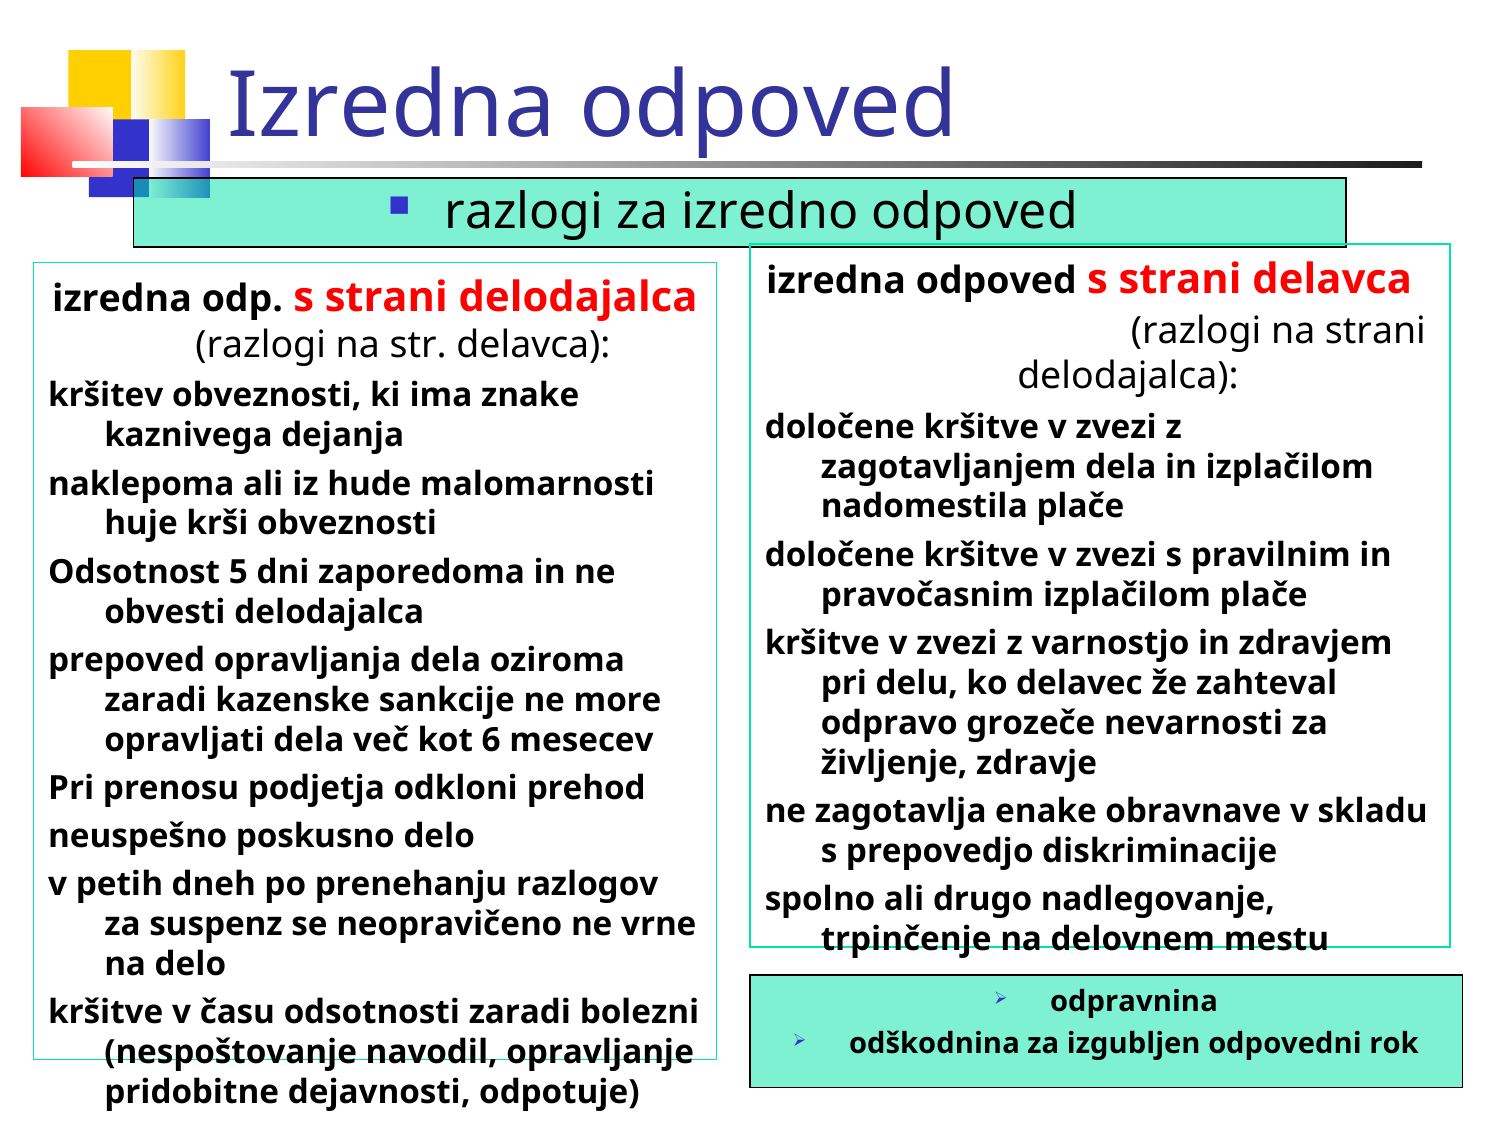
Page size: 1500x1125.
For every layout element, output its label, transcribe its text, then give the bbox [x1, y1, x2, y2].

text_box izredna odpoved s strani delavca (razlogi na strani delodajalca): določene kršitve v zvezi z zagotavljanjem dela in izplačilom nadomestila plače določene kršitve v zvezi s pravilnim in pravočasnim izplačilom plače kršitve v zvezi z varnostjo in zdravjem pri delu, ko delavec že zahteval odpravo grozeče nevarnosti za življenje, zdravje ne zagotavlja enake obravnave v skladu s prepovedjo diskriminacije spolno ali drugo nadlegovanje, trpinčenje na delovnem mestu [749, 243, 1450, 947]
text_box izredna odp. s strani delodajalca (razlogi na str. delavca): kršitev obveznosti, ki ima znake kaznivega dejanja naklepoma ali iz hude malomarnosti huje krši obveznosti Odsotnost 5 dni zaporedoma in ne obvesti delodajalca prepoved opravljanja dela oziroma zaradi kazenske sankcije ne more opravljati dela več kot 6 mesecev Pri prenosu podjetja odkloni prehod neuspešno poskusno delo v petih dneh po prenehanju razlogov za suspenz se neopravičeno ne vrne na delo kršitve v času odsotnosti zaradi bolezni (nespoštovanje navodil, opravljanje pridobitne dejavnosti, odpotuje) [33, 262, 717, 1060]
list razlogi za izredno odpoved [133, 178, 1346, 248]
text_box odpravnina odškodnina za izgubljen odpovedni rok [749, 974, 1463, 1088]
title Izredna odpoved [212, 37, 1463, 163]
